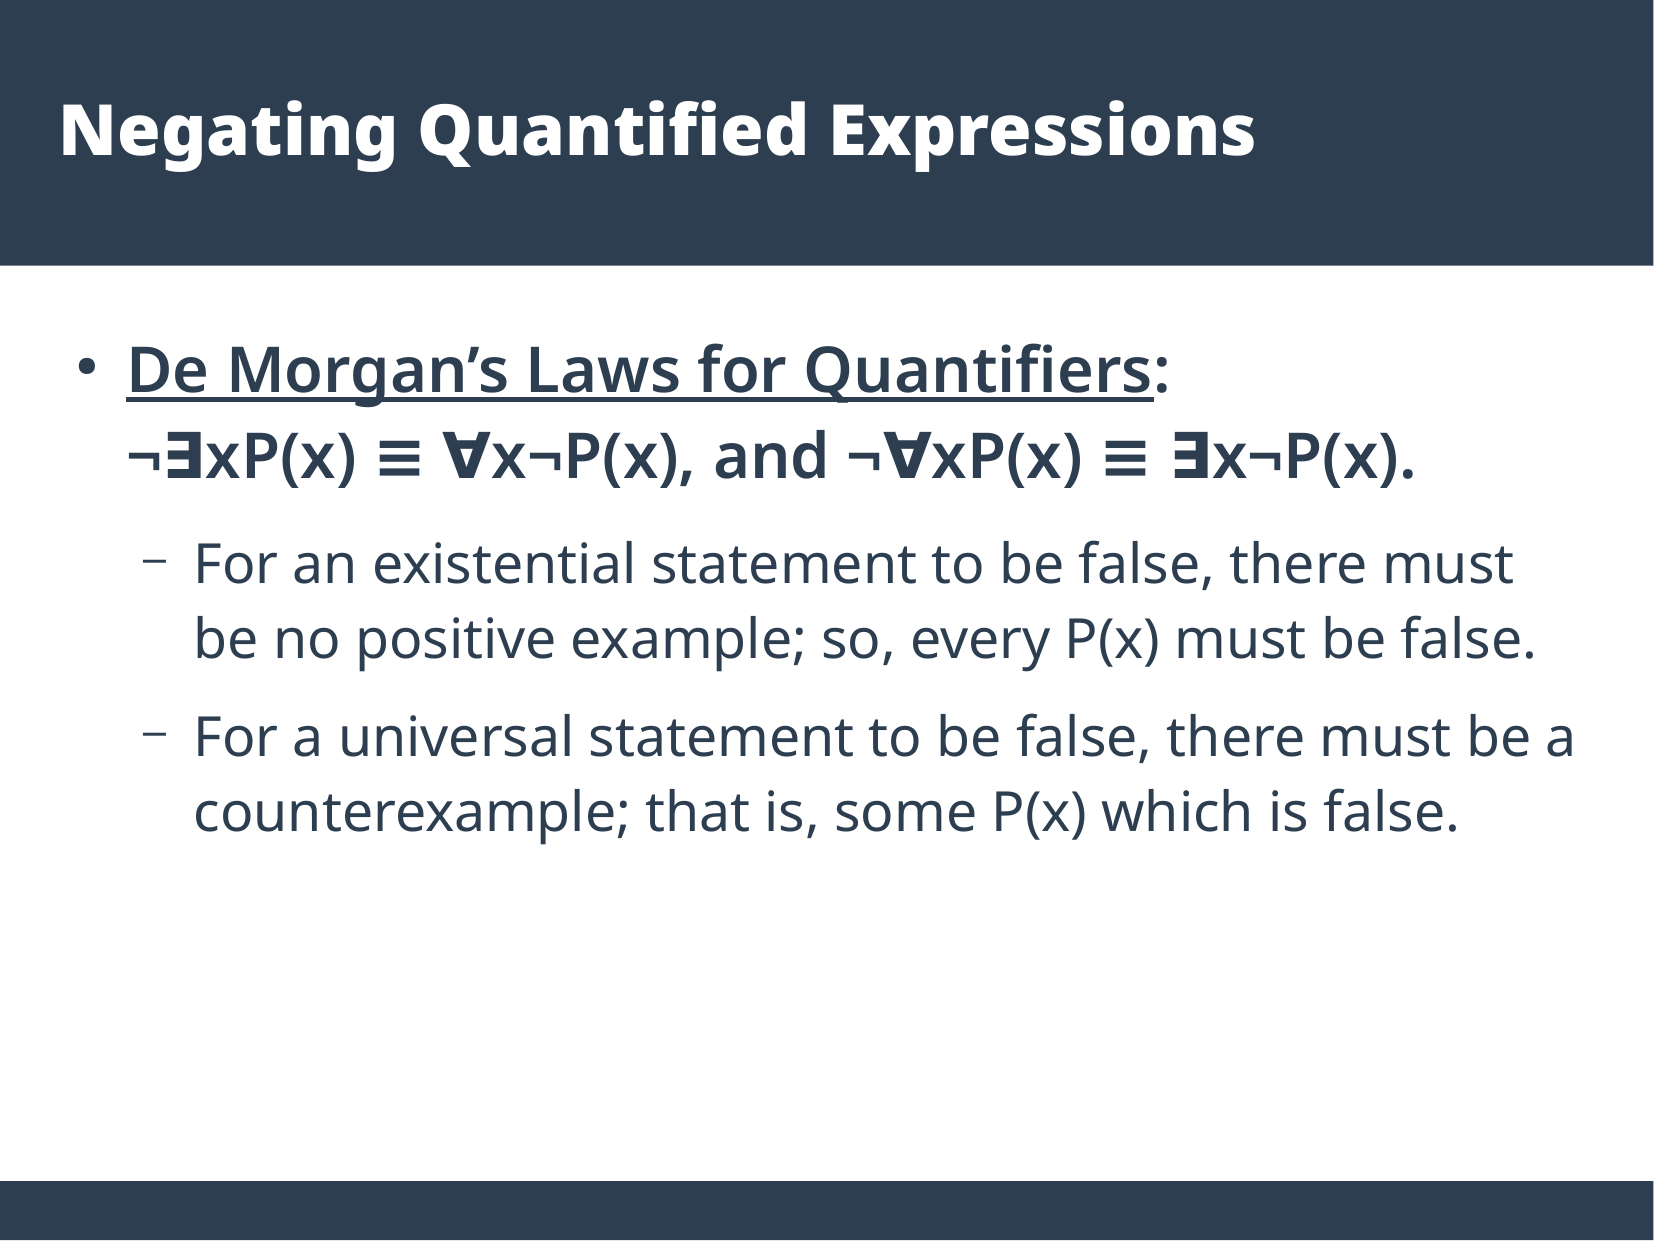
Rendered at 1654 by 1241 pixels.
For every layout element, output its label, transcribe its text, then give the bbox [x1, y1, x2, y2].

title Negating Quantified Expressions [59, 49, 1595, 207]
list De Morgan’s Laws for Quantifiers: ¬∃xP(x) ≡ ∀x¬P(x), and ¬∀xP(x) ≡ ∃x¬P(x). For an existential statement to be false, there must be no positive example; so, every P(x) must be false. For a universal statement to be false, there must be a counterexample; that is, some P(x) which is false. [59, 324, 1595, 856]
